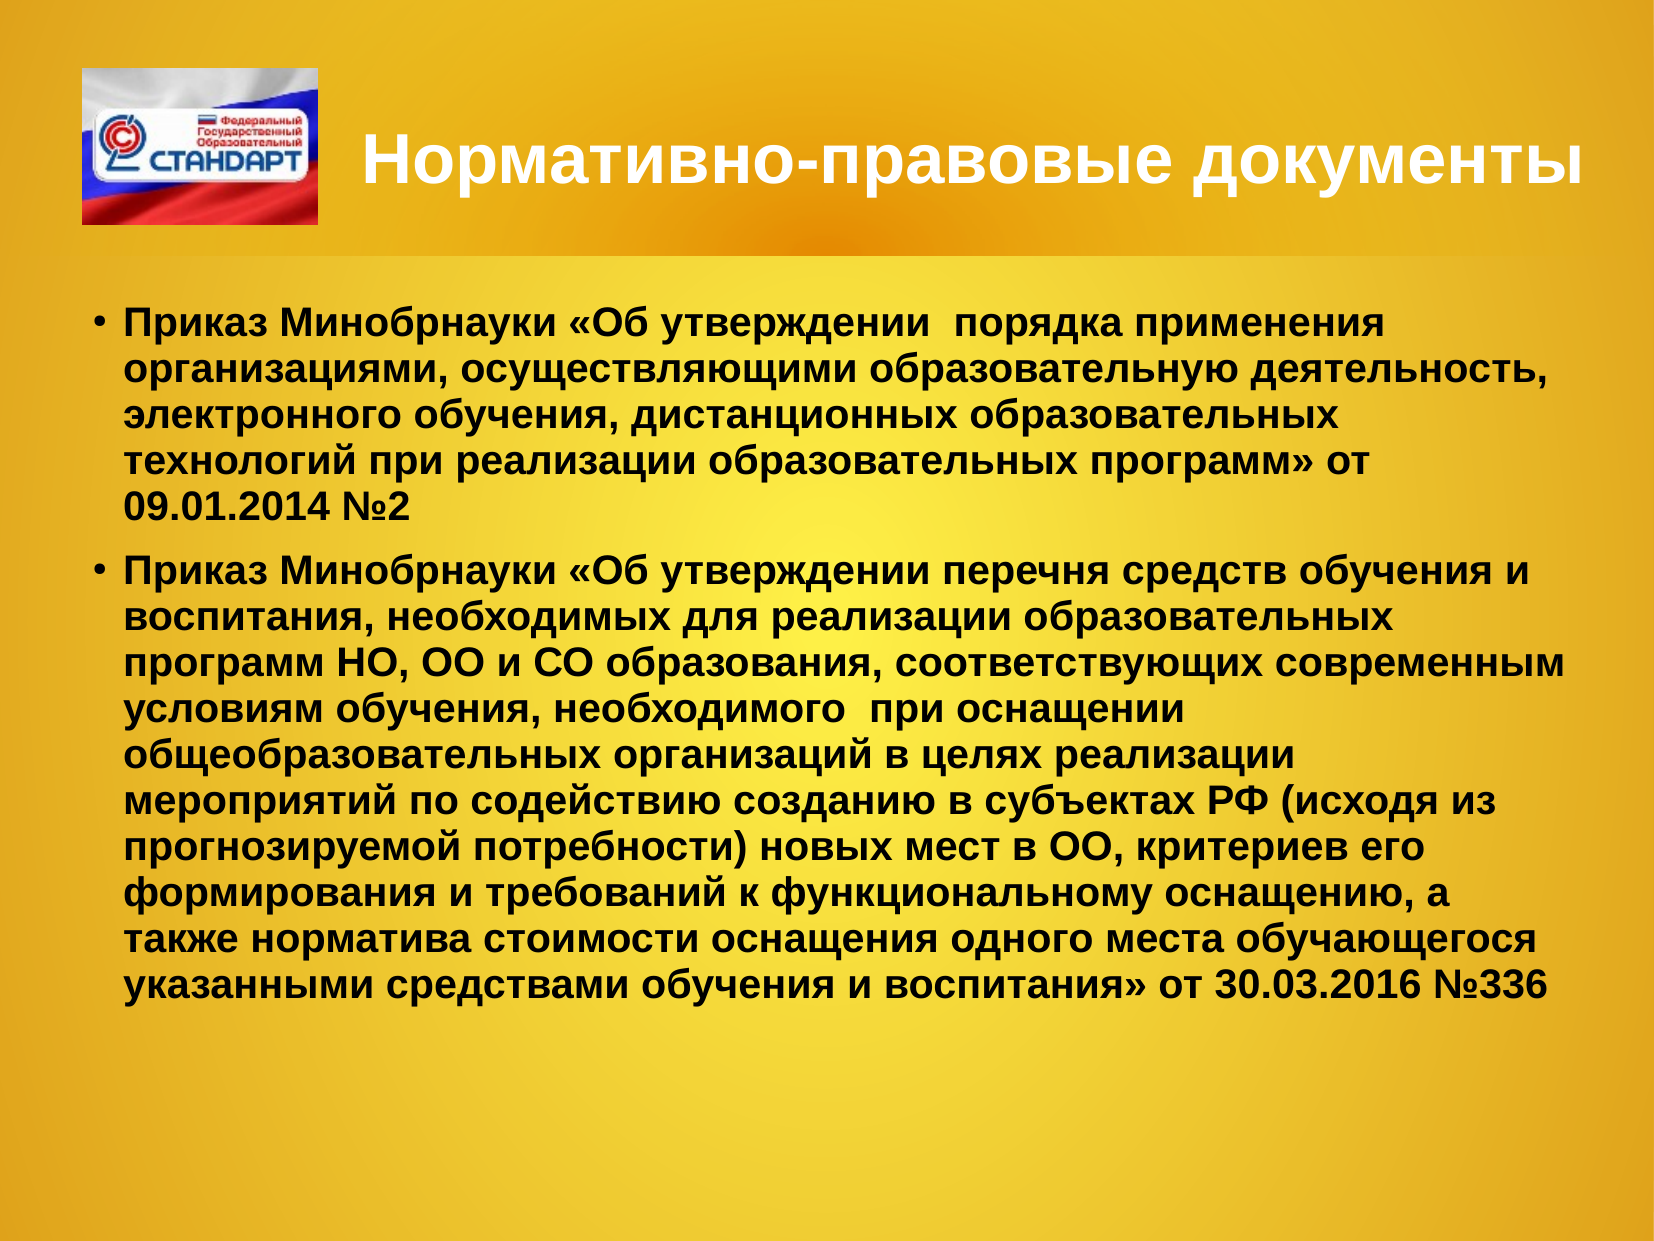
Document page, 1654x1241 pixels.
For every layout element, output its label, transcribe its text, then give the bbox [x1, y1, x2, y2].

title Нормативно-правовые документы [70, 55, 1607, 260]
list Приказ Минобрнауки «Об утверждении порядка применения организациями, осуществляющими образовательную деятельность, электронного обучения, дистанционных образовательных технологий при реализации образовательных программ» от 09.01.2014 №2 Приказ Минобрнауки «Об утверждении перечня средств обучения и воспитания, необходимых для реализации образовательных программ НО, ОО и СО образования, соответствующих современным условиям обучения, необходимого при оснащении общеобразовательных организаций в целях реализации мероприятий по содействию созданию в субъектах РФ (исходя из прогнозируемой потребности) новых мест в ОО, критериев его формирования и требований к функциональному оснащению, а также норматива стоимости оснащения одного места обучающегося указанными средствами обучения и воспитания» от 30.03.2016 №336 [82, 299, 1571, 1019]
picture [82, 68, 318, 225]
